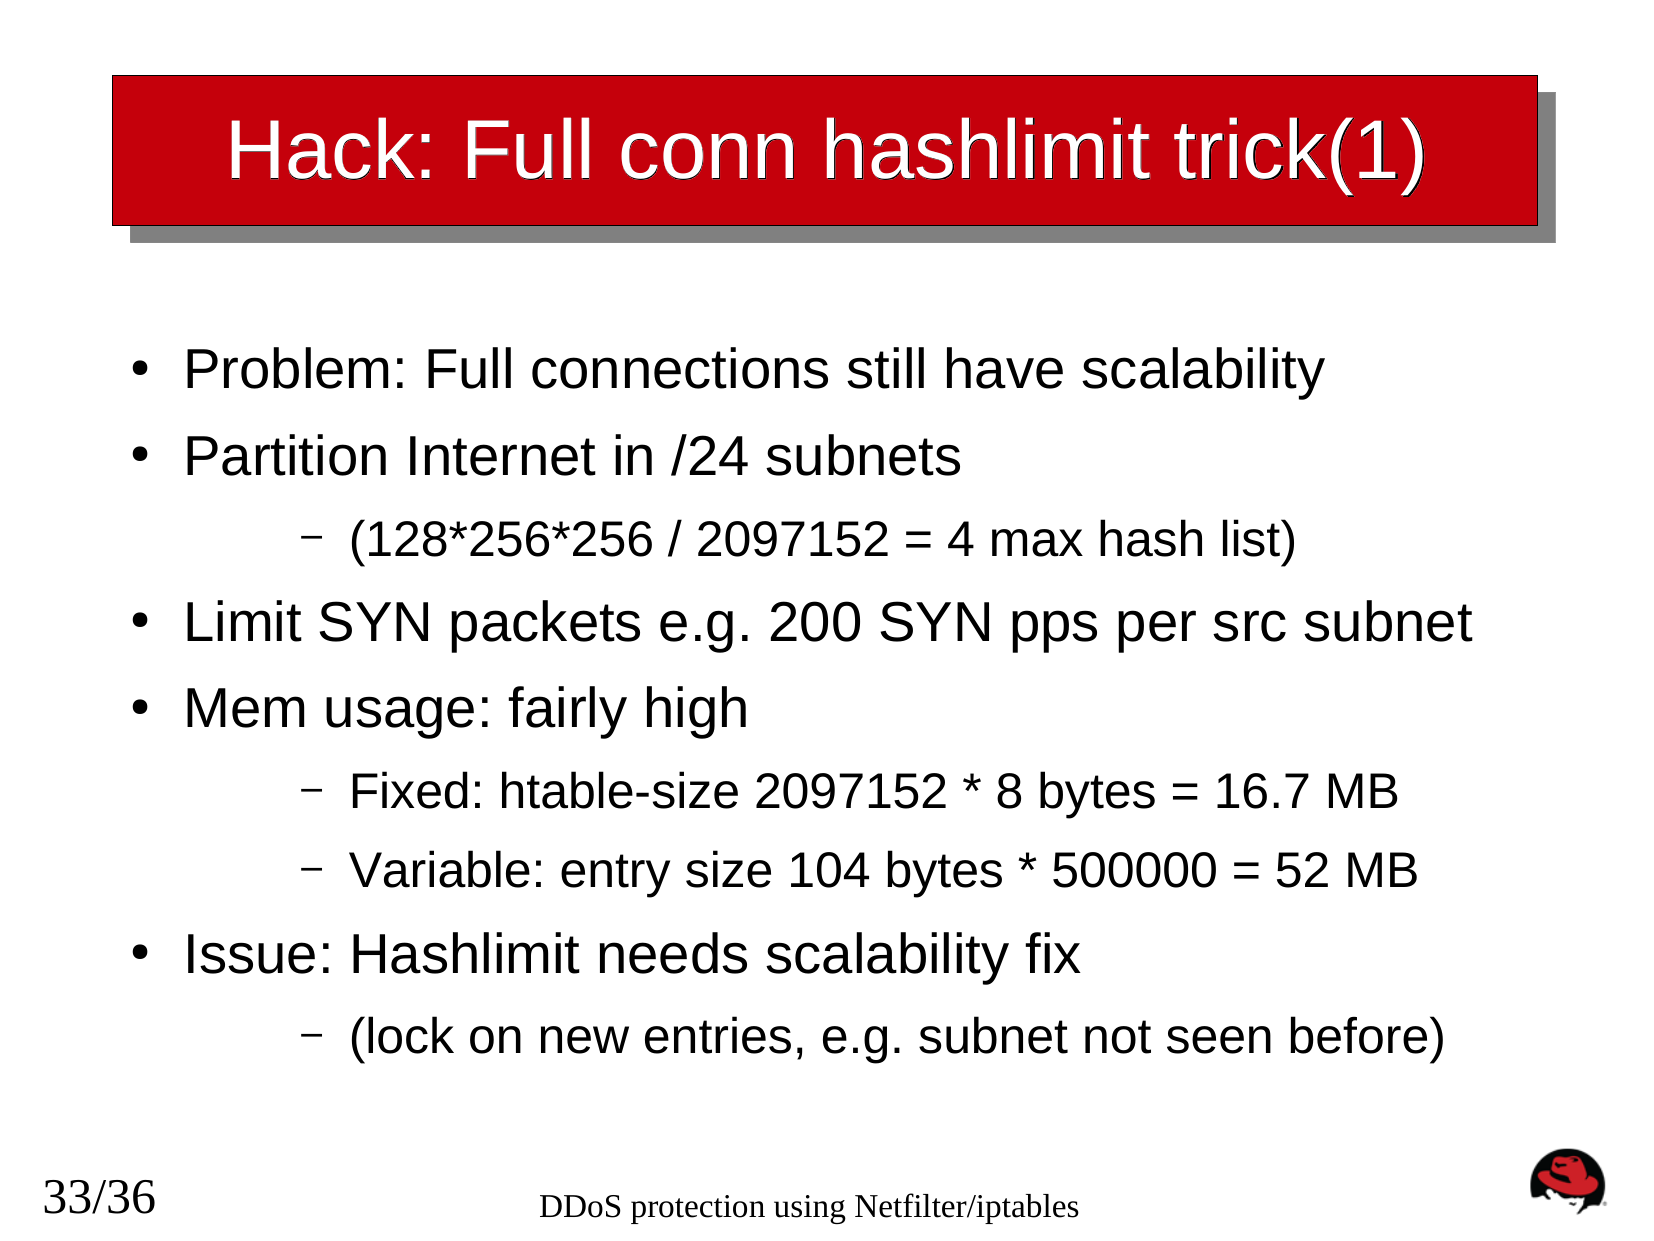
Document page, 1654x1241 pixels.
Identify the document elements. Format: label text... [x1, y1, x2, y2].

list Problem: Full connections still have scalability Partition Internet in /24 subnets (128*256*256 / 2097152 = 4 max hash list) Limit SYN packets e.g. 200 SYN pps per src subnet Mem usage: fairly high Fixed: htable-size 2097152 * 8 bytes = 16.7 MB Variable: entry size 104 bytes * 500000 = 52 MB Issue: Hashlimit needs scalability fix (lock on new entries, e.g. subnet not seen before) [112, 337, 1538, 1126]
title Hack: Full conn hashlimit trick(1) [116, 75, 1538, 226]
picture [1529, 1146, 1613, 1224]
